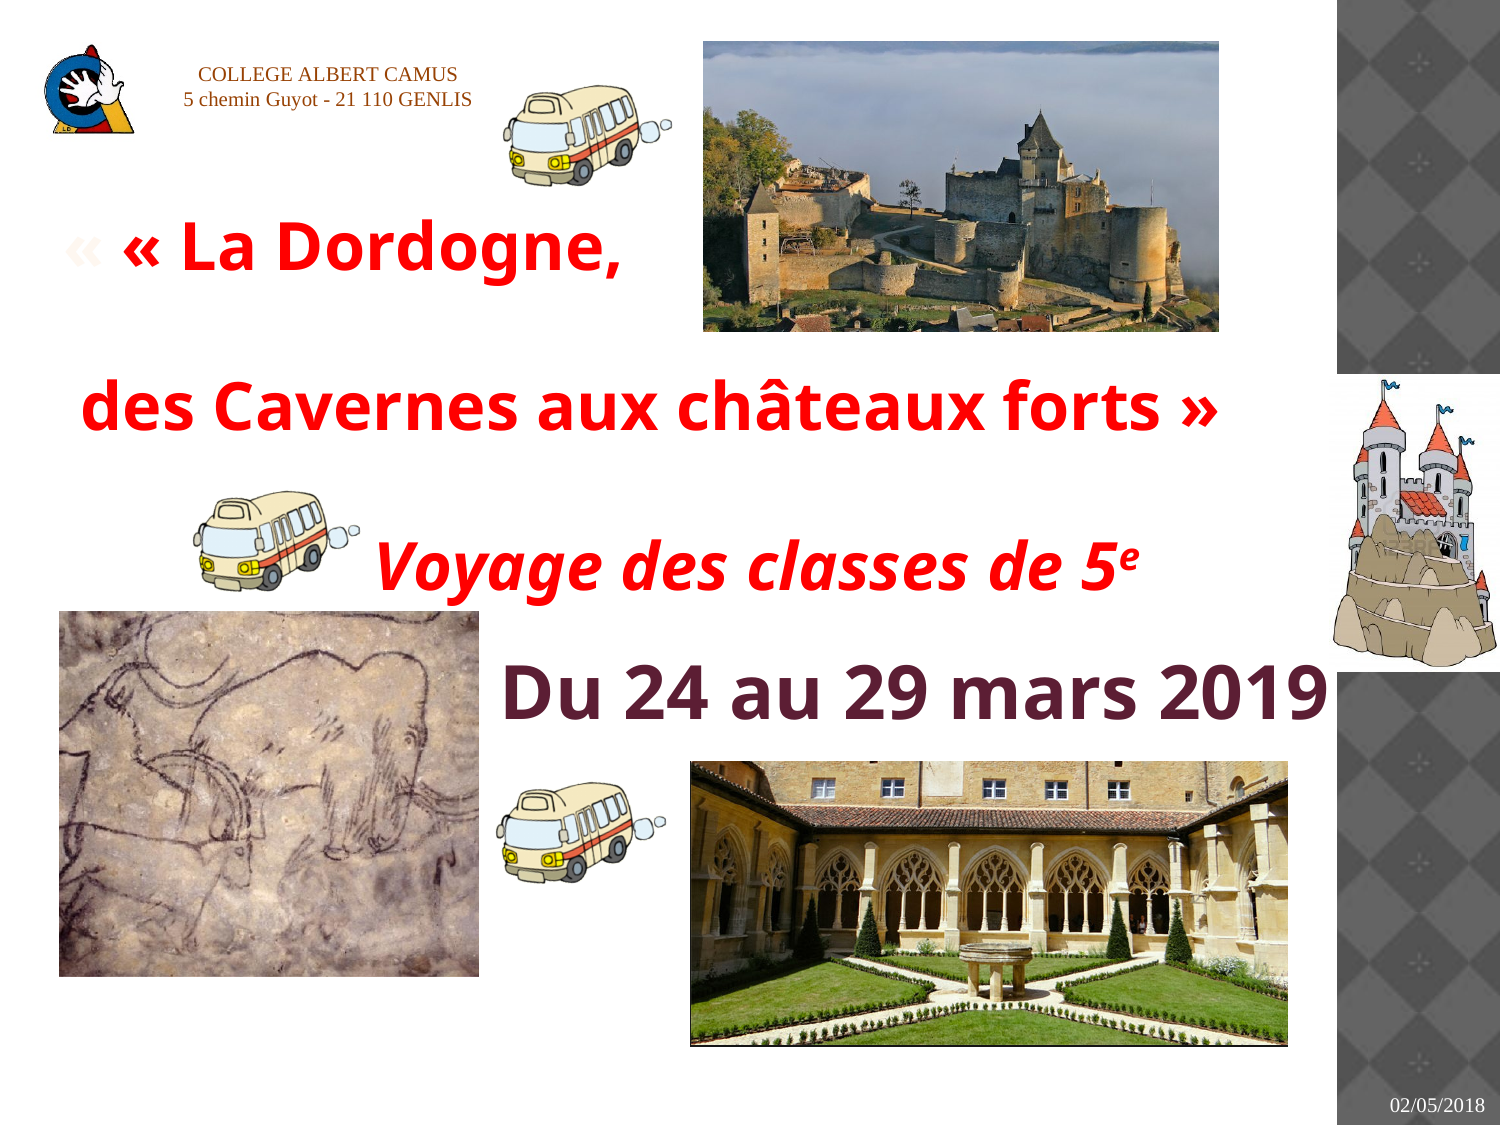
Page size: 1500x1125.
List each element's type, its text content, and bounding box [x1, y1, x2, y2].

picture [489, 767, 674, 895]
picture [35, 42, 146, 142]
picture [703, 41, 1219, 332]
picture [690, 761, 1288, 1047]
picture [496, 70, 680, 198]
picture [1329, 0, 1500, 1125]
text_box « « La Dordogne, des Cavernes aux châteaux forts » Voyage des classes de 5e [55, 204, 1419, 612]
picture [59, 611, 479, 977]
text_box Du 24 au 29 mars 2019 [479, 644, 1346, 743]
picture [186, 476, 368, 603]
